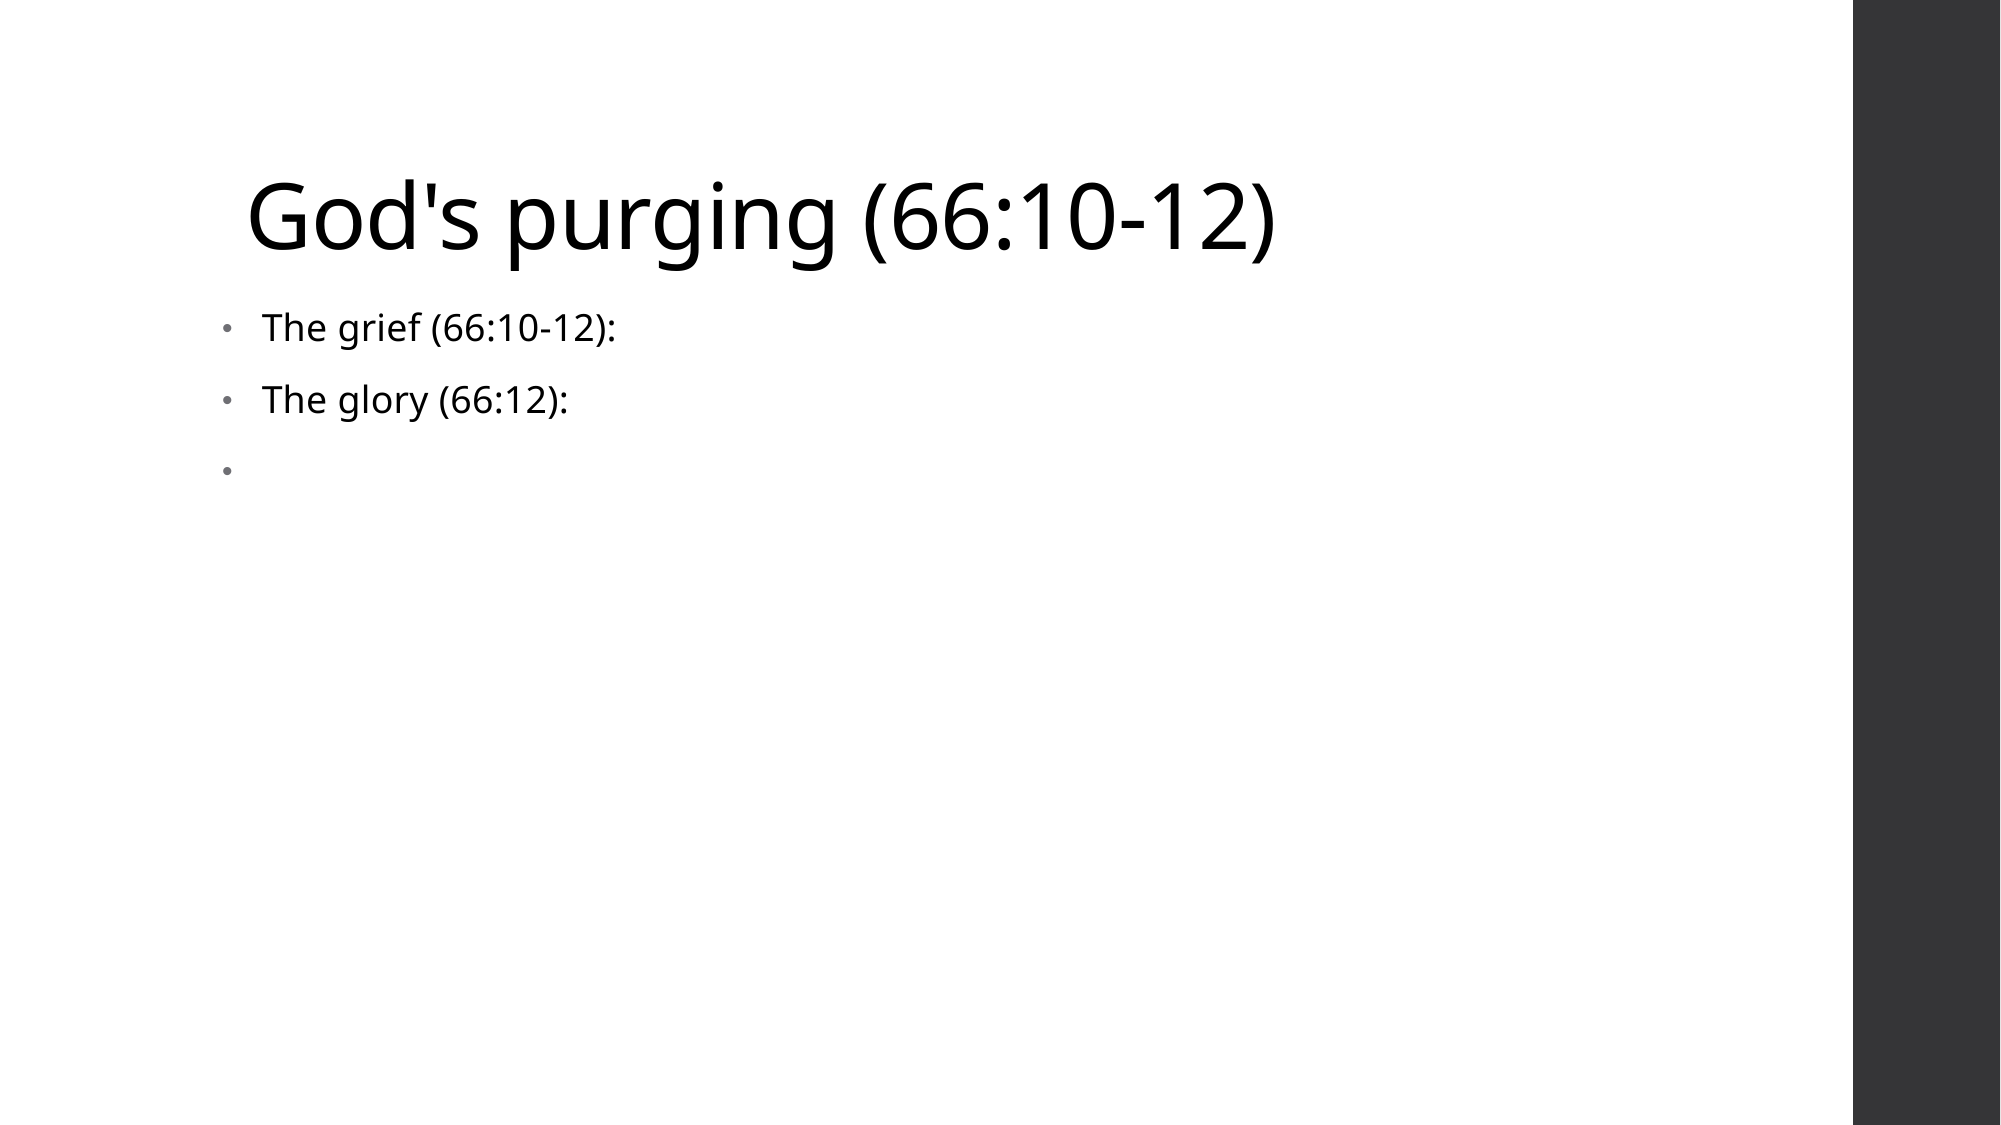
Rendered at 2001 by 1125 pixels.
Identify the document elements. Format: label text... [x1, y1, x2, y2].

title God's purging (66:10-12) [206, 60, 1797, 278]
list The grief (66:10-12): The glory (66:12): [206, 299, 1617, 1014]
